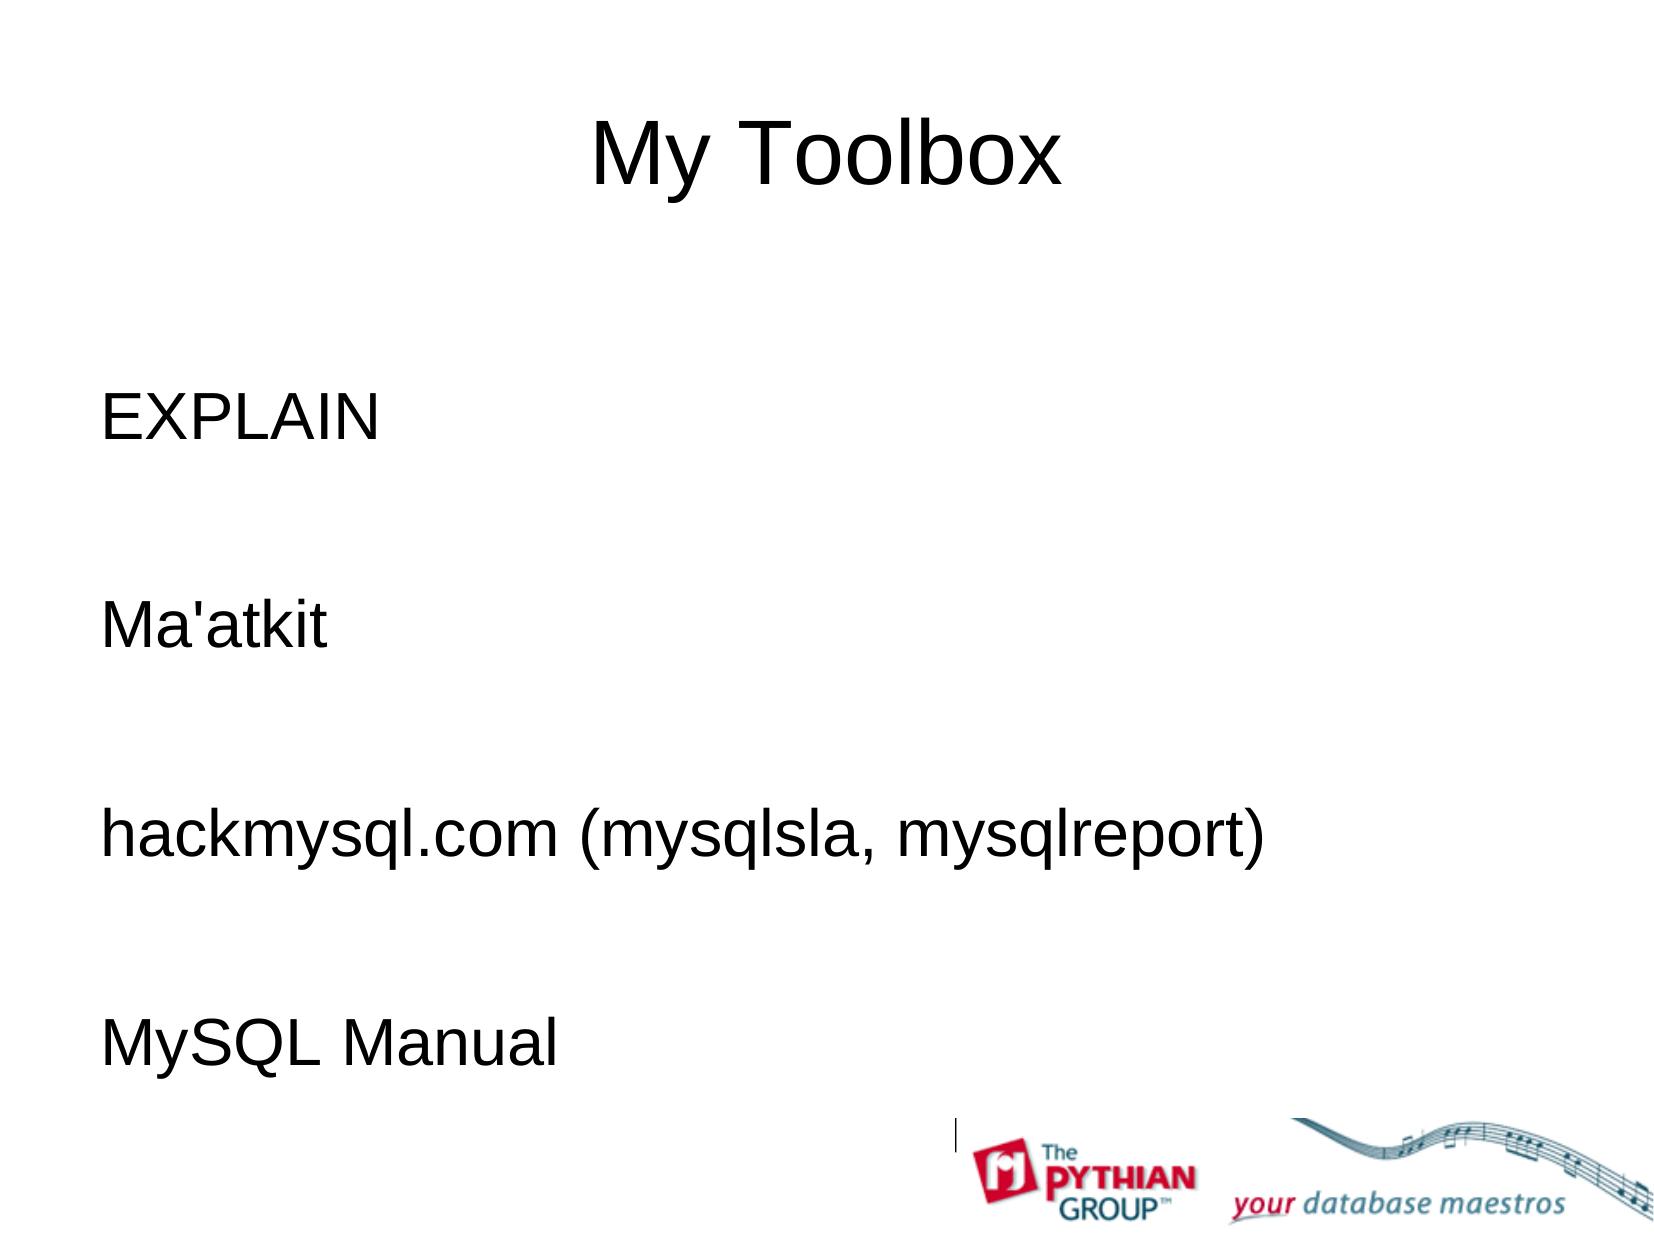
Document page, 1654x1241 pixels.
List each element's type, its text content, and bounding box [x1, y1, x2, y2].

title My Toolbox [82, 56, 1571, 250]
list EXPLAIN Ma'atkit hackmysql.com (mysqlsla, mysqlreport) MySQL Manual [82, 378, 1571, 1183]
picture [955, 1118, 1654, 1241]
